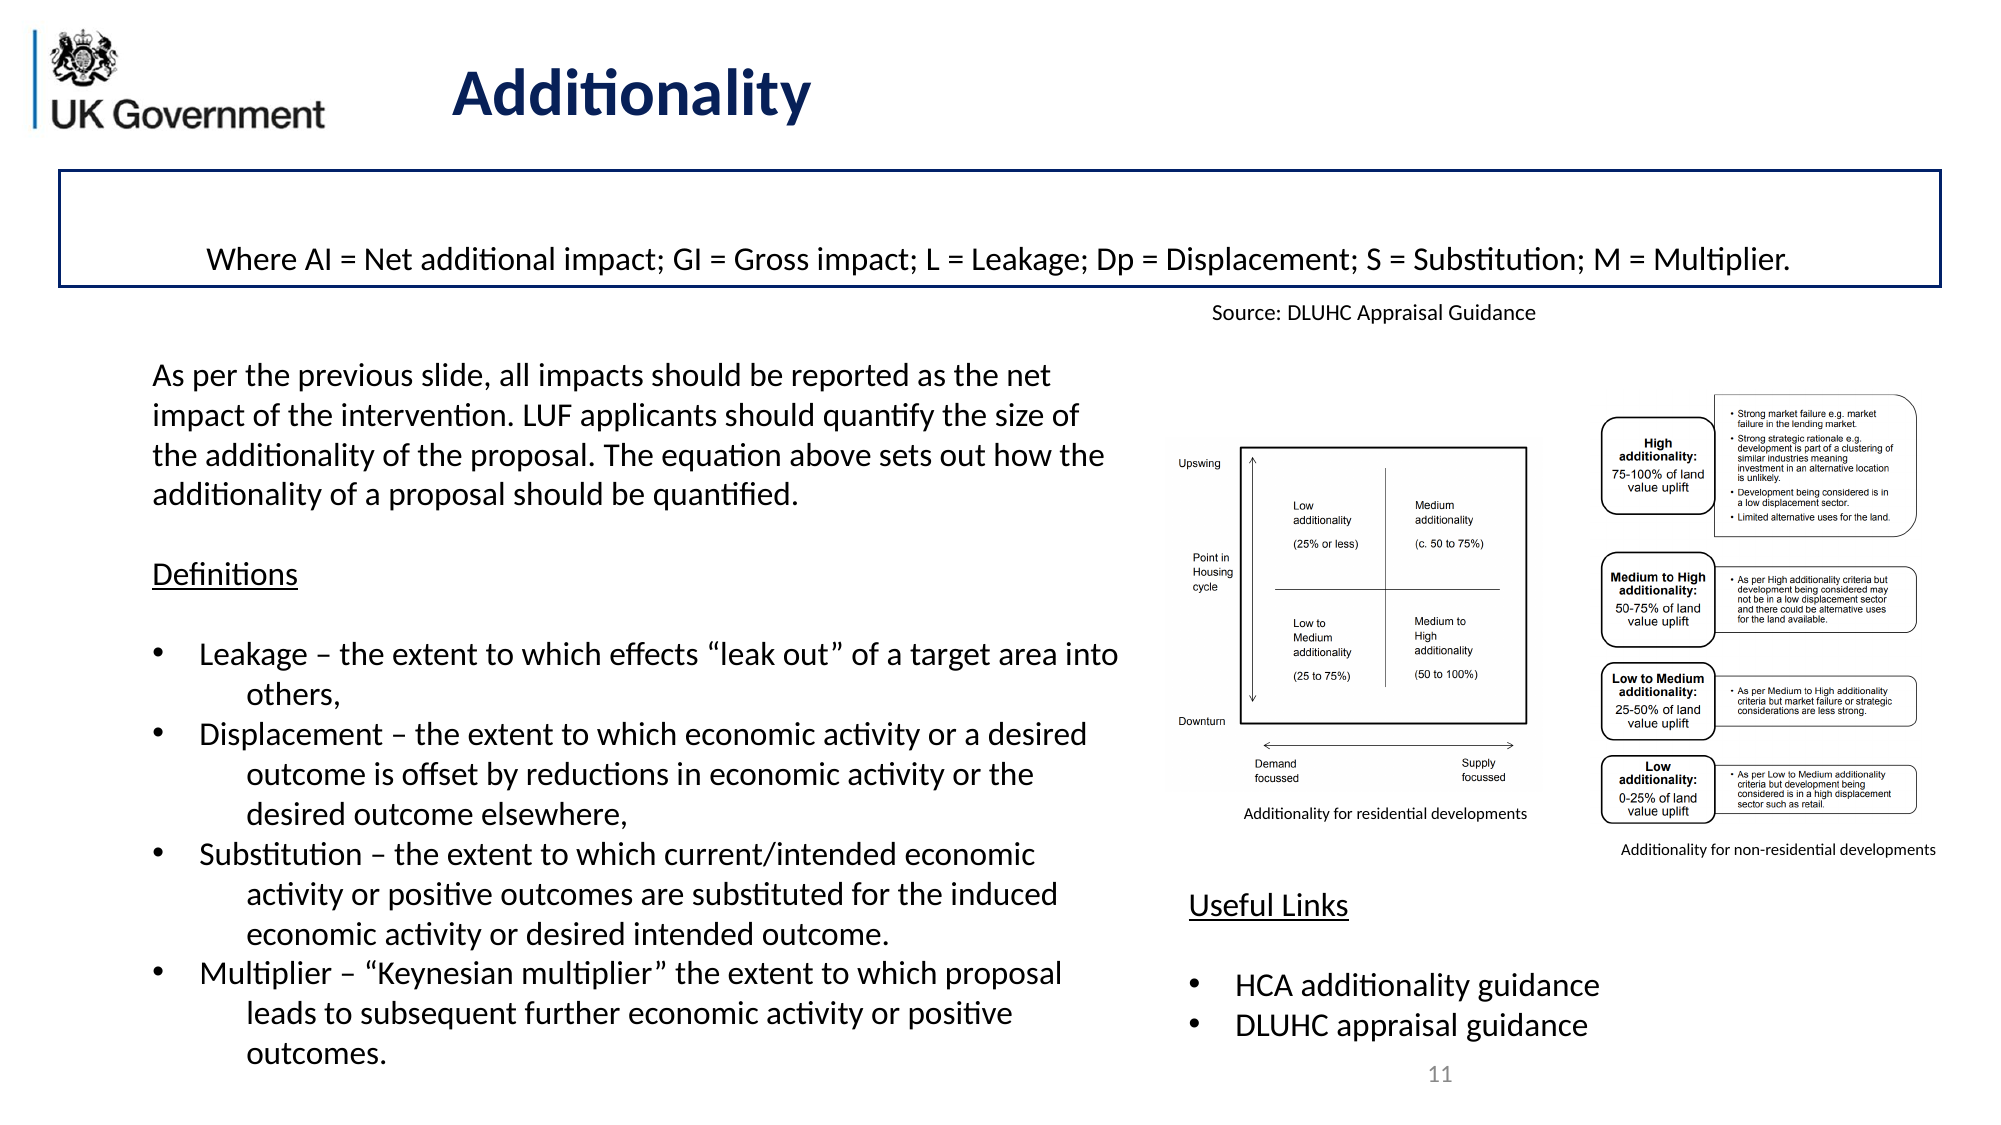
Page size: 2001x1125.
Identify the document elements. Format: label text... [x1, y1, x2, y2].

text_box As per the previous slide, all impacts should be reported as the net impact of the intervention. LUF applicants should quantify the size of the additionality of the proposal. The equation above sets out how the additionality of a proposal should be quantified. Definitions Leakage – the extent to which effects “leak out” of a target area into others, Displacement – the extent to which economic activity or a desired outcome is offset by reductions in economic activity or the desired outcome elsewhere, Substitution – the extent to which current/intended economic activity or positive outcomes are substituted for the induced economic activity or desired intended outcome. Multiplier – “Keynesian multiplier” the extent to which proposal leads to subsequent further economic activity or positive outcomes. [137, 345, 1139, 1048]
text_box Useful Links HCA additionality guidance DLUHC appraisal guidance [1173, 875, 1794, 1053]
picture [1590, 389, 1922, 824]
text_box Additionality [436, 41, 1911, 138]
picture [1165, 437, 1543, 792]
text_box Additionality for residential developments [1197, 795, 1575, 831]
picture [19, 0, 363, 138]
text_box Source: DLUHC Appraisal Guidance [1197, 290, 1941, 334]
text_box Where AI = Net additional impact; GI = Gross impact; L = Leakage; Dp = Displacement; S = Substitution; M = Multiplier. [59, 170, 1941, 287]
text_box 11 [1412, 1042, 1863, 1103]
text_box [1139, 345, 1817, 432]
text_box Additionality for non-residential developments [1590, 831, 1968, 868]
